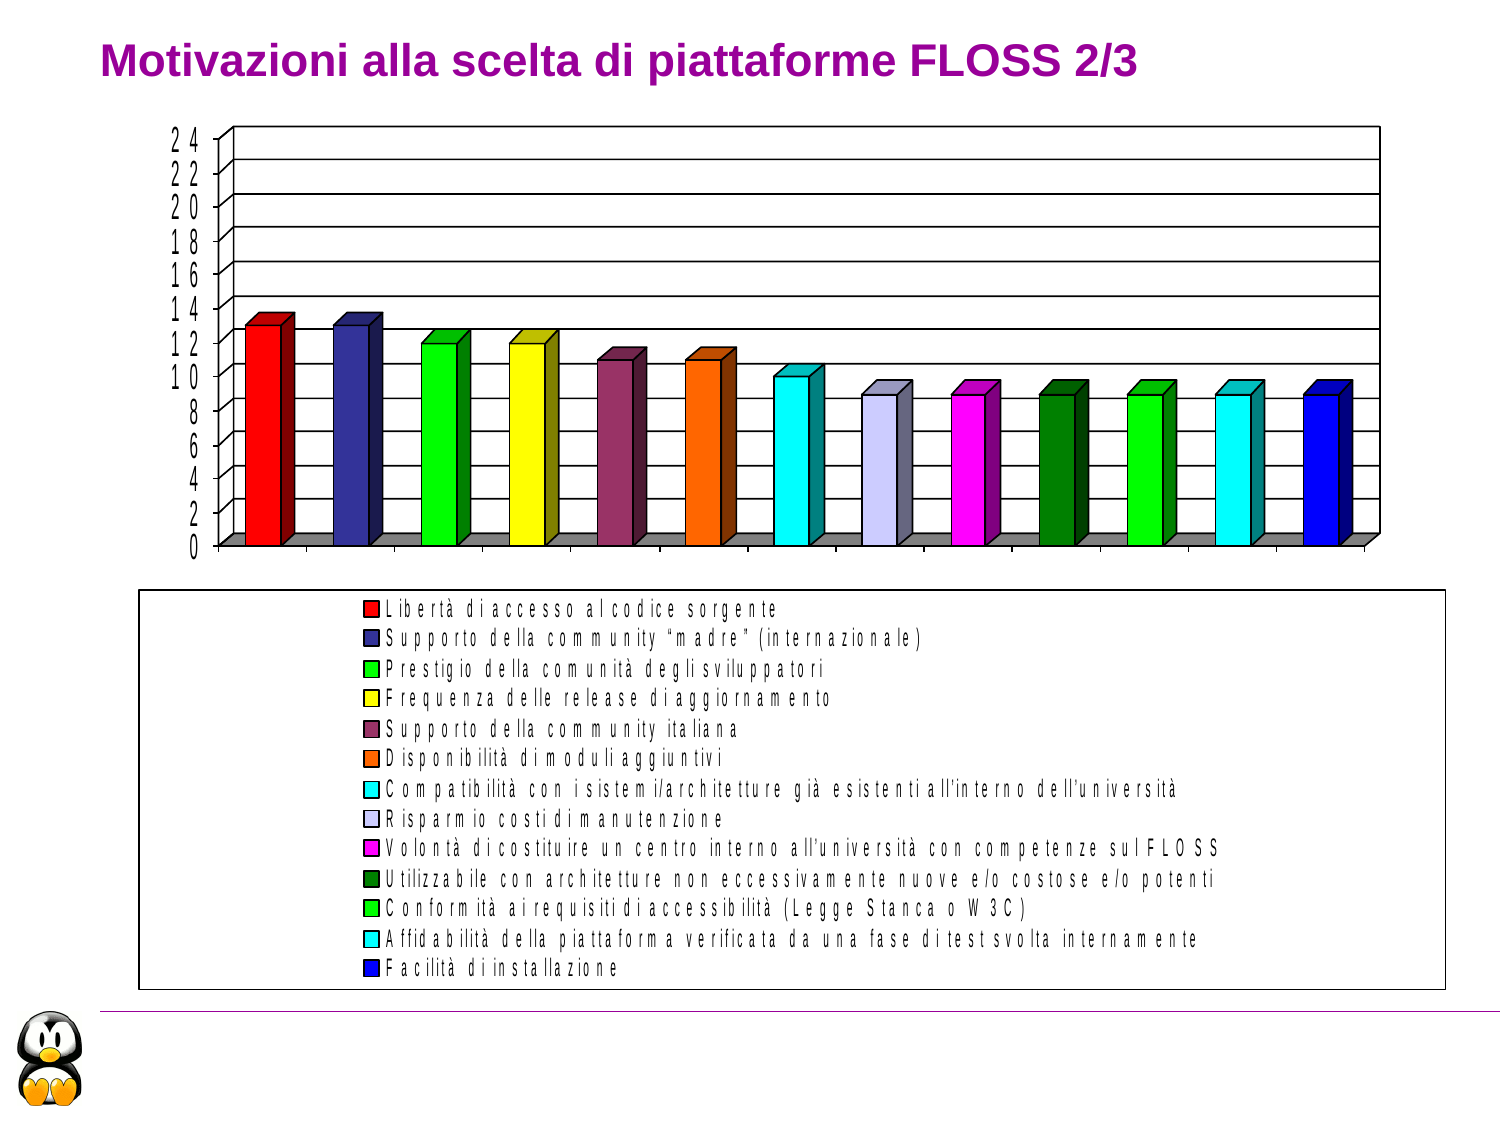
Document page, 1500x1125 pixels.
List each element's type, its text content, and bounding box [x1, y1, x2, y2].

picture [17, 1011, 82, 1106]
title Motivazioni alla scelta di piattaforme FLOSS 2/3 [99, 35, 1388, 173]
picture [103, 86, 1459, 1004]
